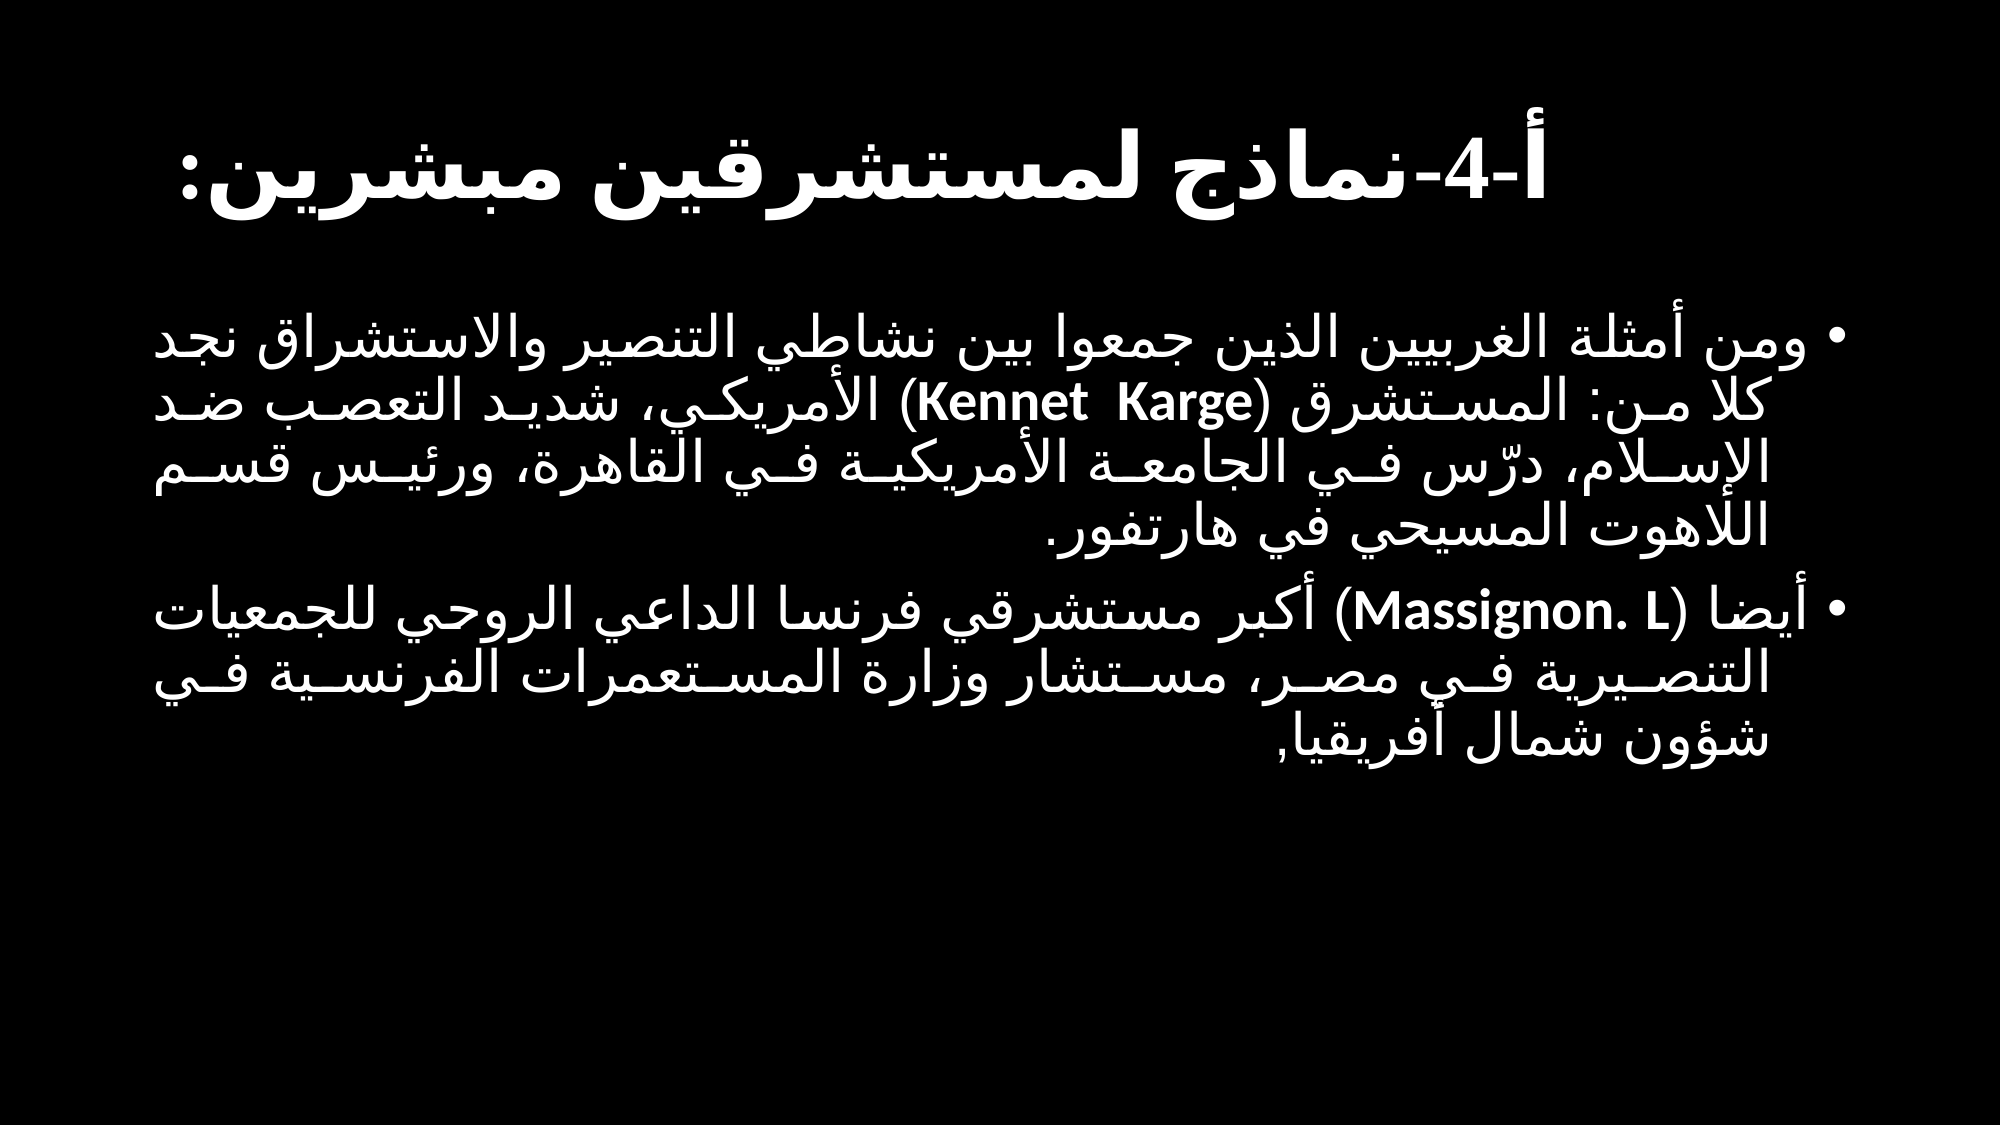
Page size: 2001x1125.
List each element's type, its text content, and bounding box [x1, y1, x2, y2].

title أ-4-نماذج لمستشرقين مبشرين: [137, 59, 1863, 278]
list ومن أمثلة الغربيين الذين جمعوا بين نشاطي التنصير والاستشراق نجد كلا من: المستشرق (Kennet Karge) الأمريكي، شديد التعصب ضد الإسلام، درّس في الجامعة الأمريكية في القاهرة، ورئيس قسم اللاهوت المسيحي في هارتفور. أيضا (Massignon. L) أكبر مستشرقي فرنسا الداعي الروحي للجمعيات التنصيرية في مصر، مستشار وزارة المستعمرات الفرنسية في شؤون شمال أفريقيا, [137, 299, 1863, 1014]
